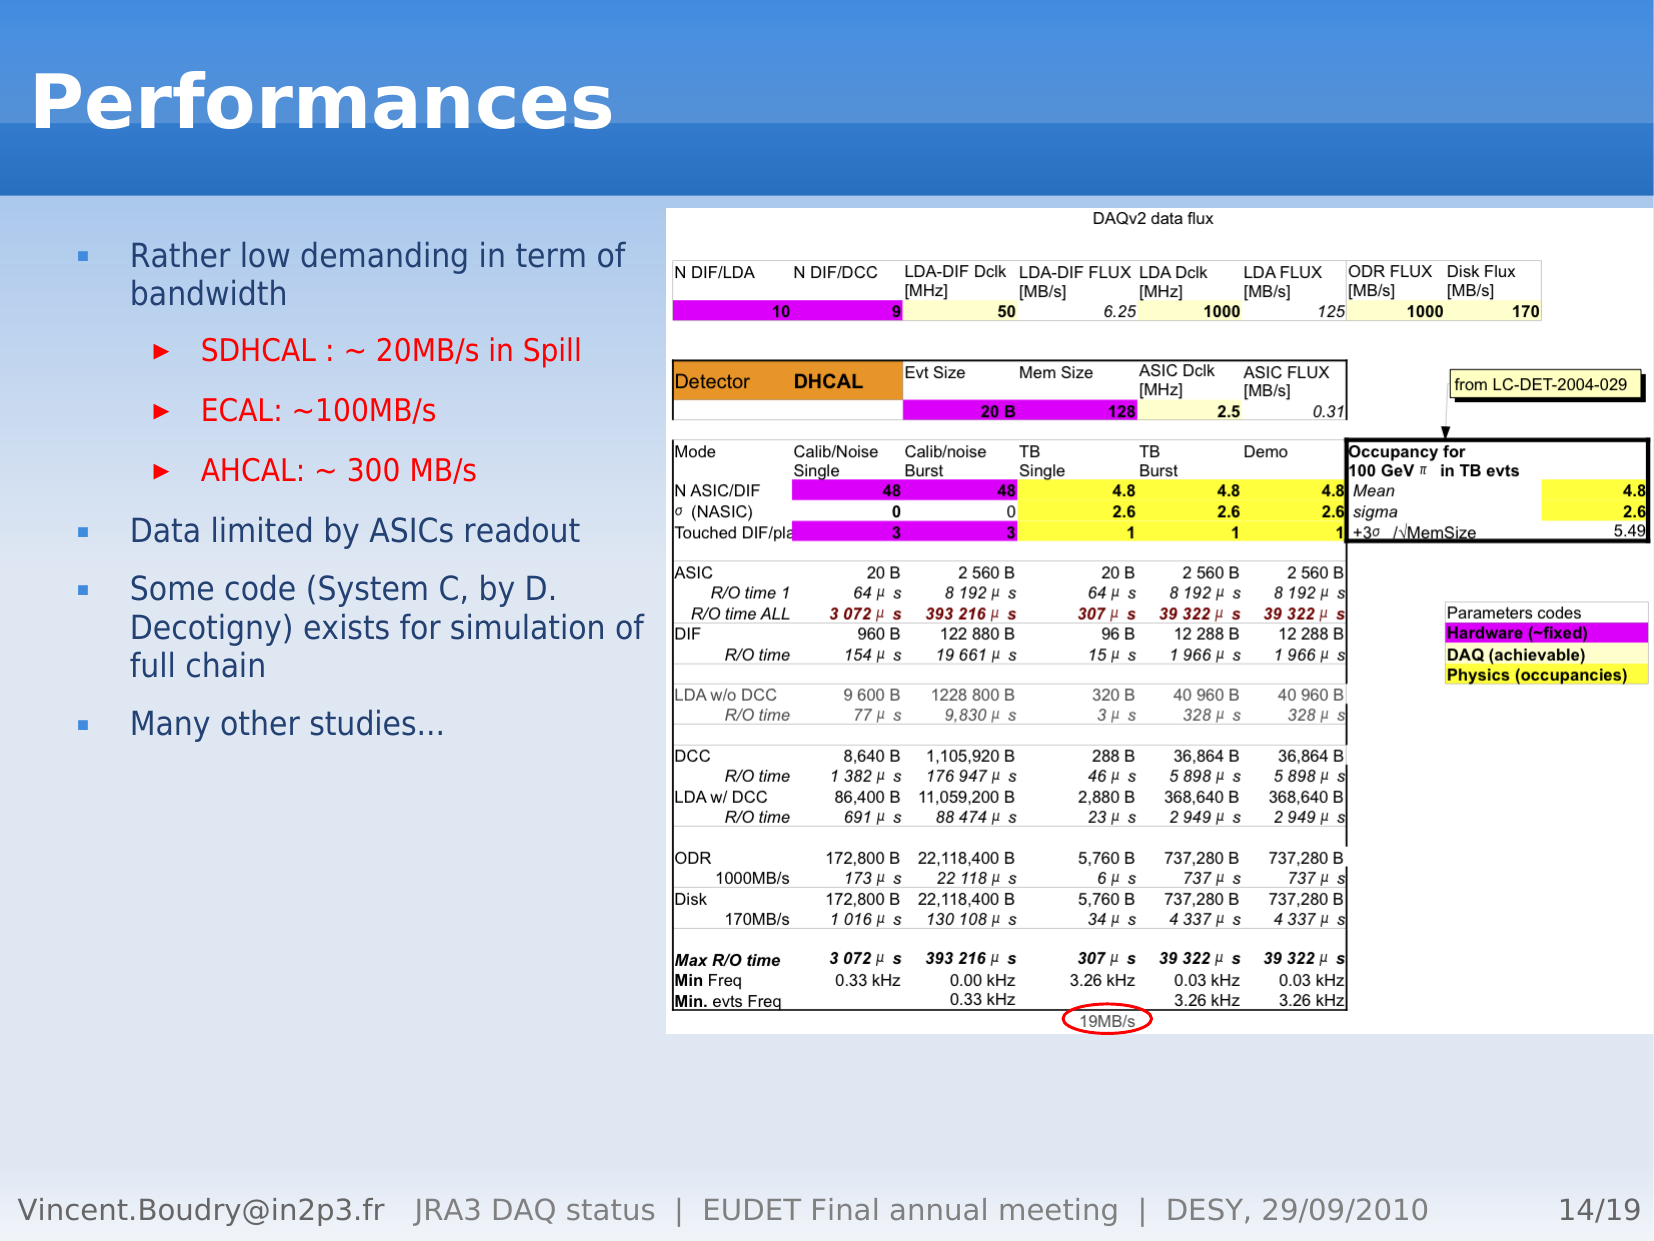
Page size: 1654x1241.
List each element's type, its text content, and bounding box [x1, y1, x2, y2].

title Performances [29, 0, 1654, 207]
list Rather low demanding in term of bandwidth SDHCAL : ~ 20MB/s in Spill ECAL: ~100MB/s AHCAL: ~ 300 MB/s Data limited by ASICs readout Some code (System C, by D. Decotigny) exists for simulation of full chain Many other studies... [59, 236, 650, 1152]
picture [0, 0, 1654, 1241]
